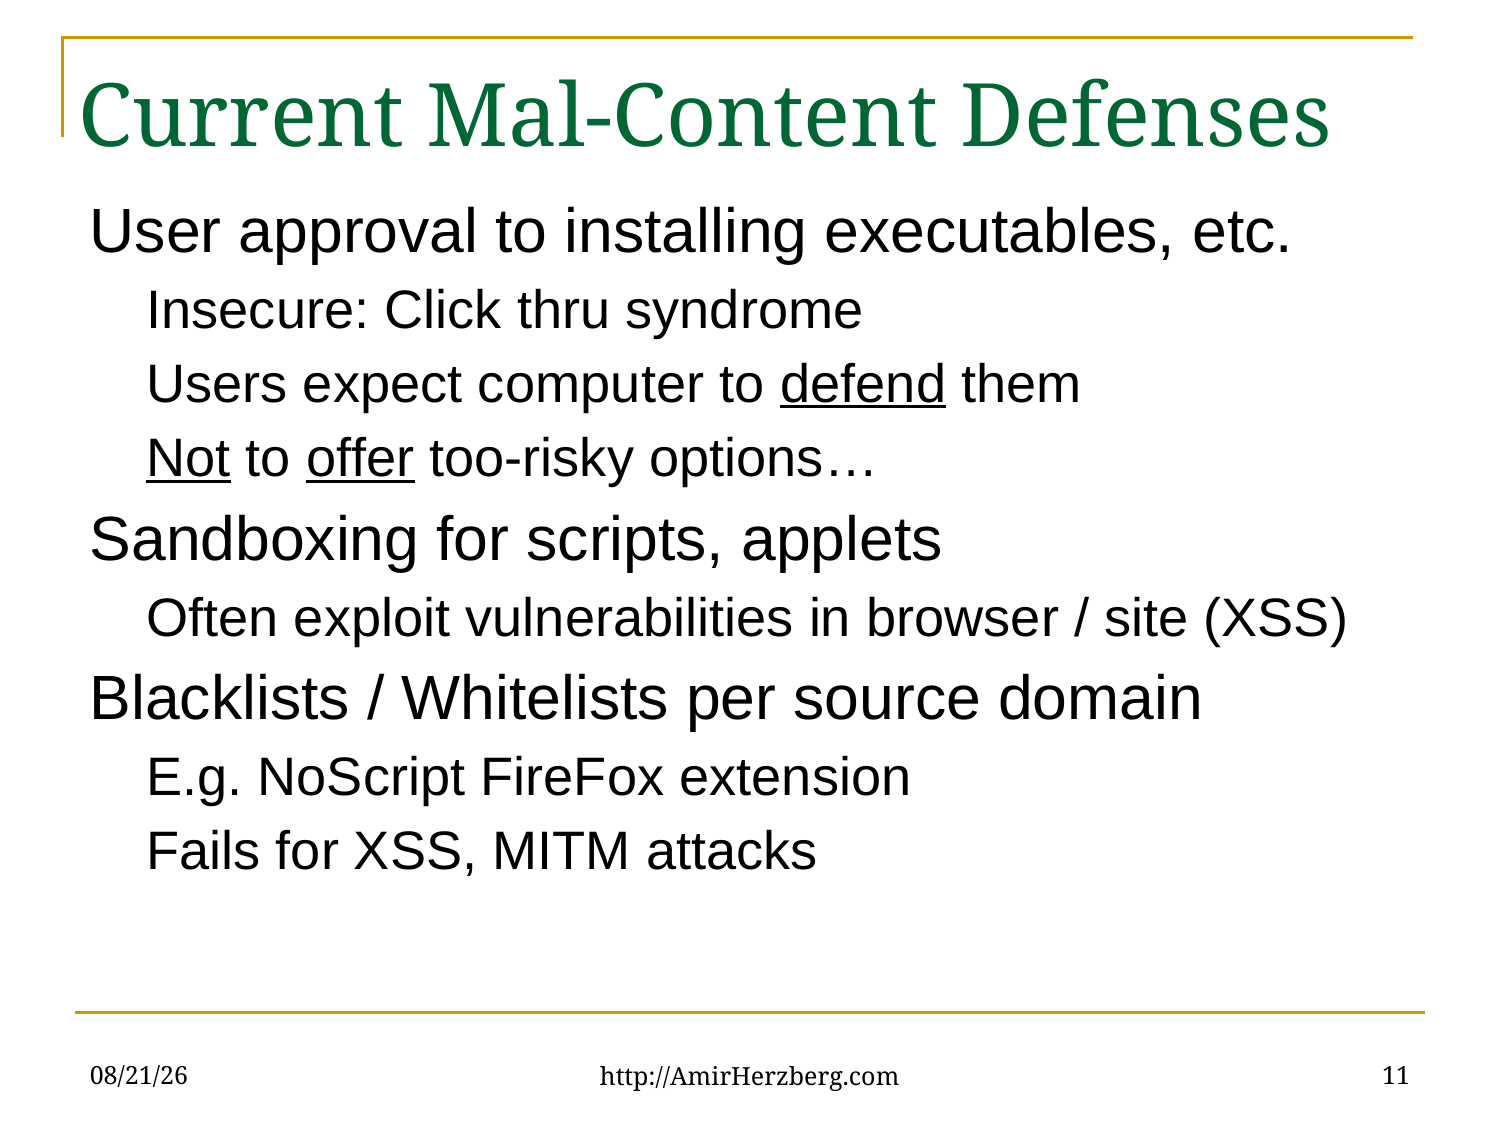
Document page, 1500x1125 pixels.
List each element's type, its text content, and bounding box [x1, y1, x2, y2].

title Current Mal-Content Defenses [63, 45, 1426, 174]
list User approval to installing executables, etc. Insecure: Click thru syndrome Users expect computer to defend them Not to offer too-risky options… Sandboxing for scripts, applets Often exploit vulnerabilities in browser / site (XSS) Blacklists / Whitelists per source domain E.g. NoScript FireFox extension Fails for XSS, MITM attacks [75, 188, 1426, 1022]
